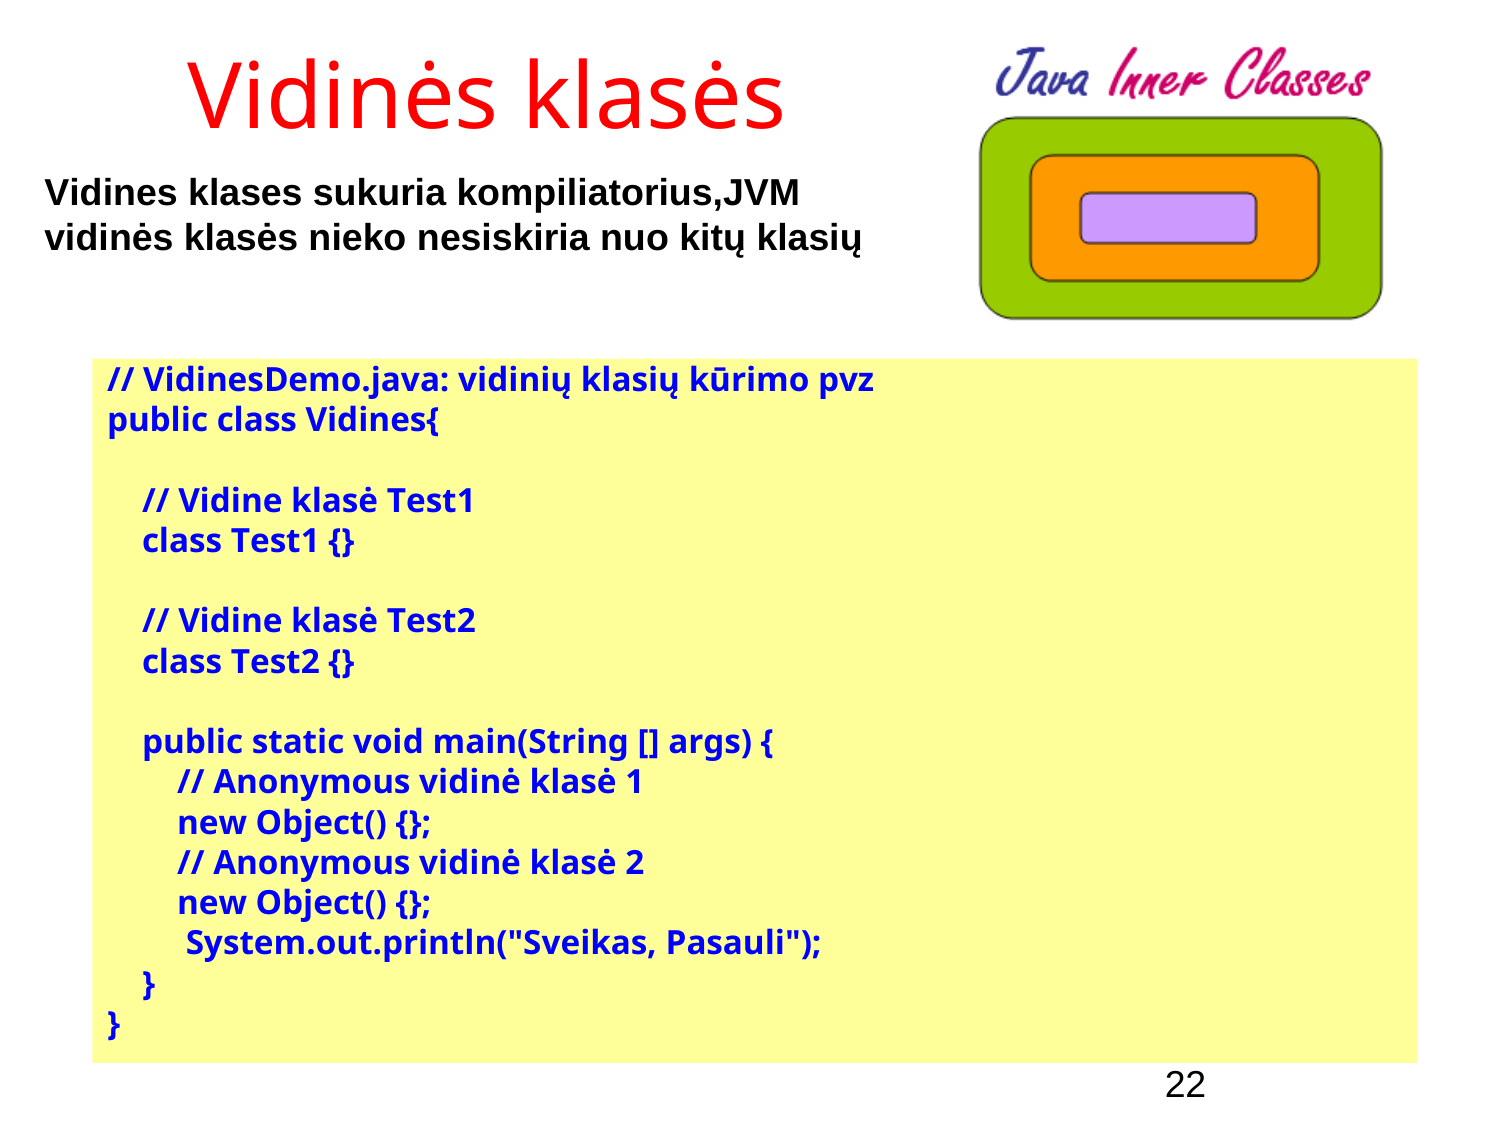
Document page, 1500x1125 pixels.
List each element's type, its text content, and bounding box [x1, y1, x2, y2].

picture [976, 38, 1388, 325]
list // VidinesDemo.java: vidinių klasių kūrimo pvz public class Vidines{ // Vidine klasė Test1 class Test1 {} // Vidine klasė Test2 class Test2 {} public static void main(String [] args) { // Anonymous vidinė klasė 1 new Object() {}; // Anonymous vidinė klasė 2 new Object() {}; System.out.println("Sveikas, Pasauli"); } } [92, 358, 1418, 1063]
text_box Vidines klases sukuria kompiliatorius,JVM vidinės klasės nieko nesiskiria nuo kitų klasių [29, 160, 878, 266]
title Vidinės klasės [29, 29, 945, 155]
